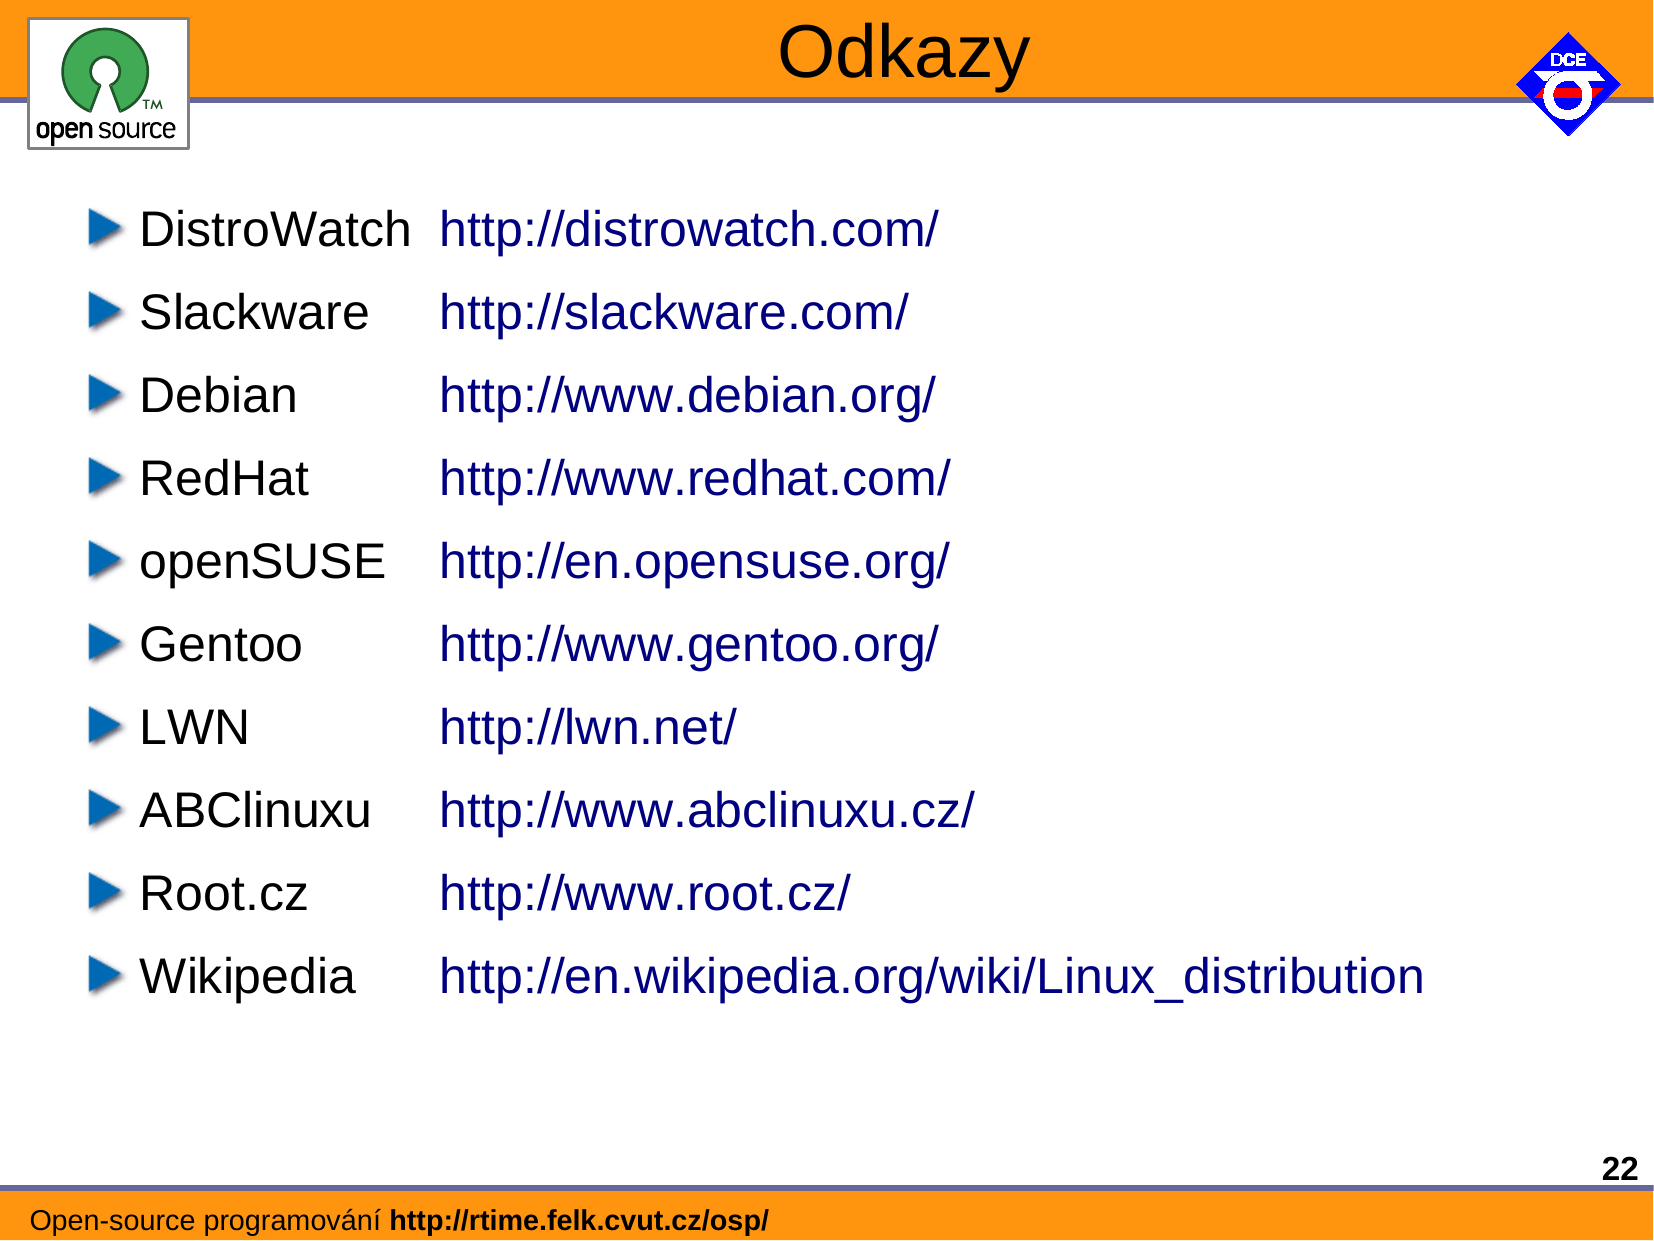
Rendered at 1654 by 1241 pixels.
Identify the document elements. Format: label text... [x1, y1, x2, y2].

title Odkazy [178, 4, 1631, 98]
list DistroWatch http://distrowatch.com/ Slackware http://slackware.com/ Debian http://www.debian.org/ RedHat http://www.redhat.com/ openSUSE http://en.opensuse.org/ Gentoo http://www.gentoo.org/ LWN http://lwn.net/ ABClinuxu http://www.abclinuxu.cz/ Root.cz http://www.root.cz/ Wikipedia http://en.wikipedia.org/wiki/Linux_distribution [68, 201, 1592, 1106]
